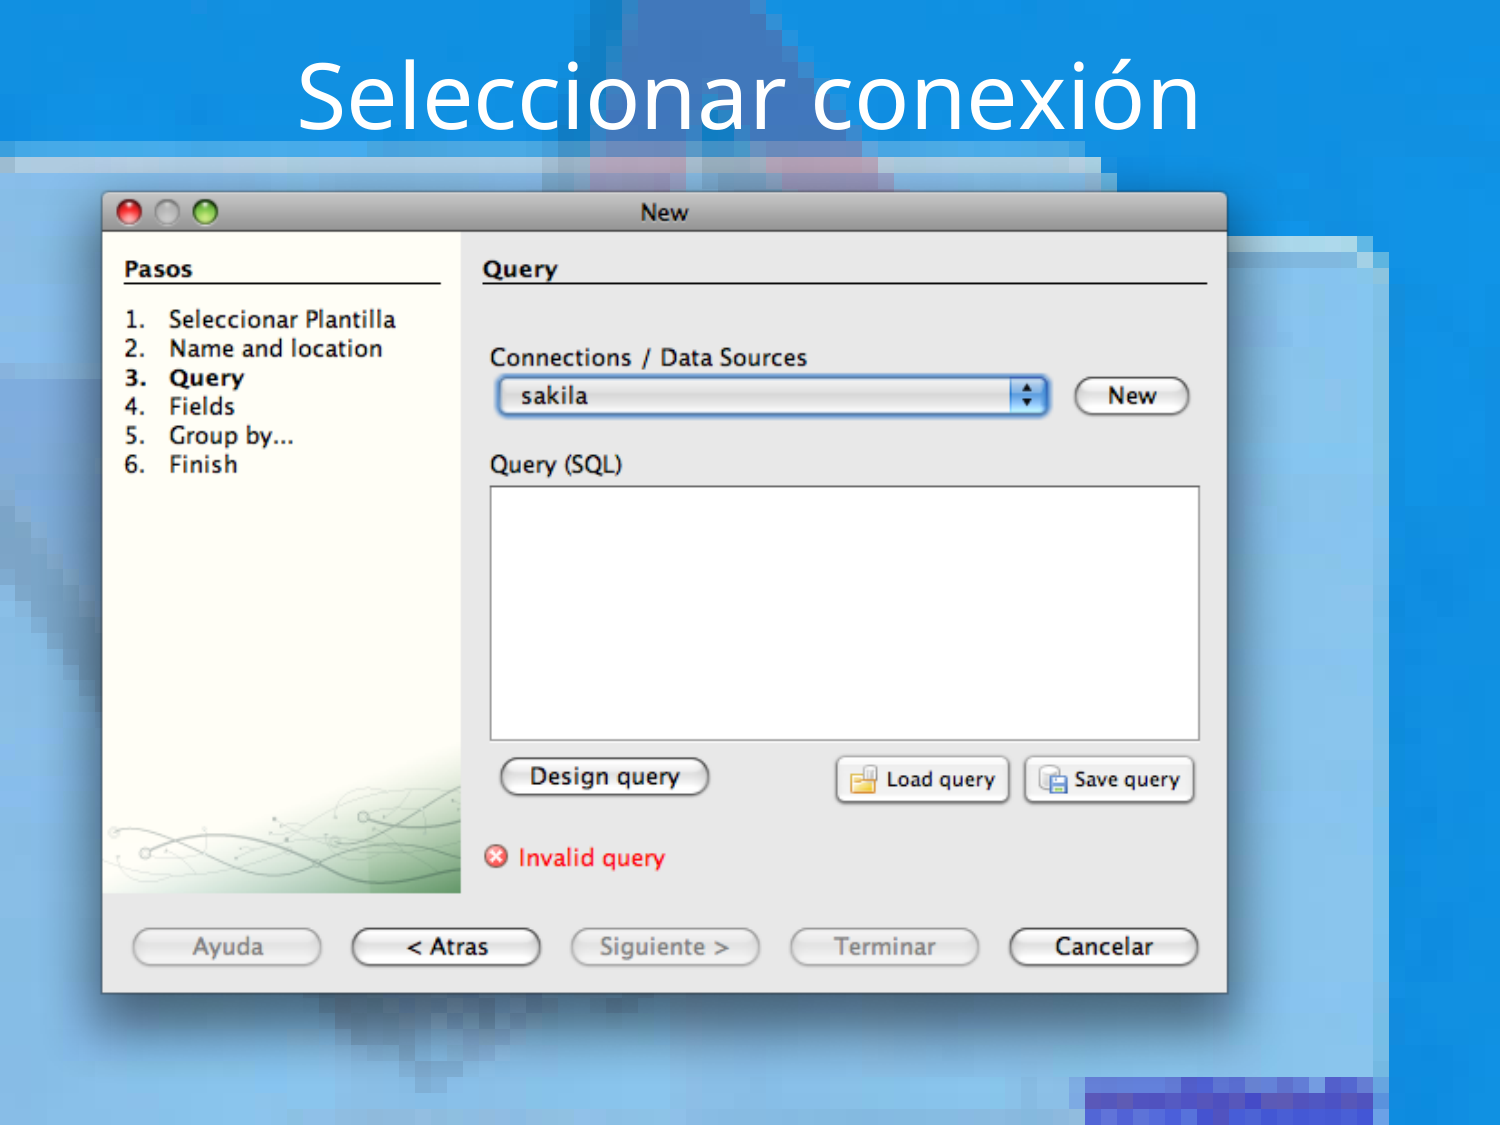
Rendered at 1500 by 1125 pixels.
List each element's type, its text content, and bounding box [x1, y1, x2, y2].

title Seleccionar conexión [112, 0, 1388, 214]
picture [0, 0, 1500, 1125]
